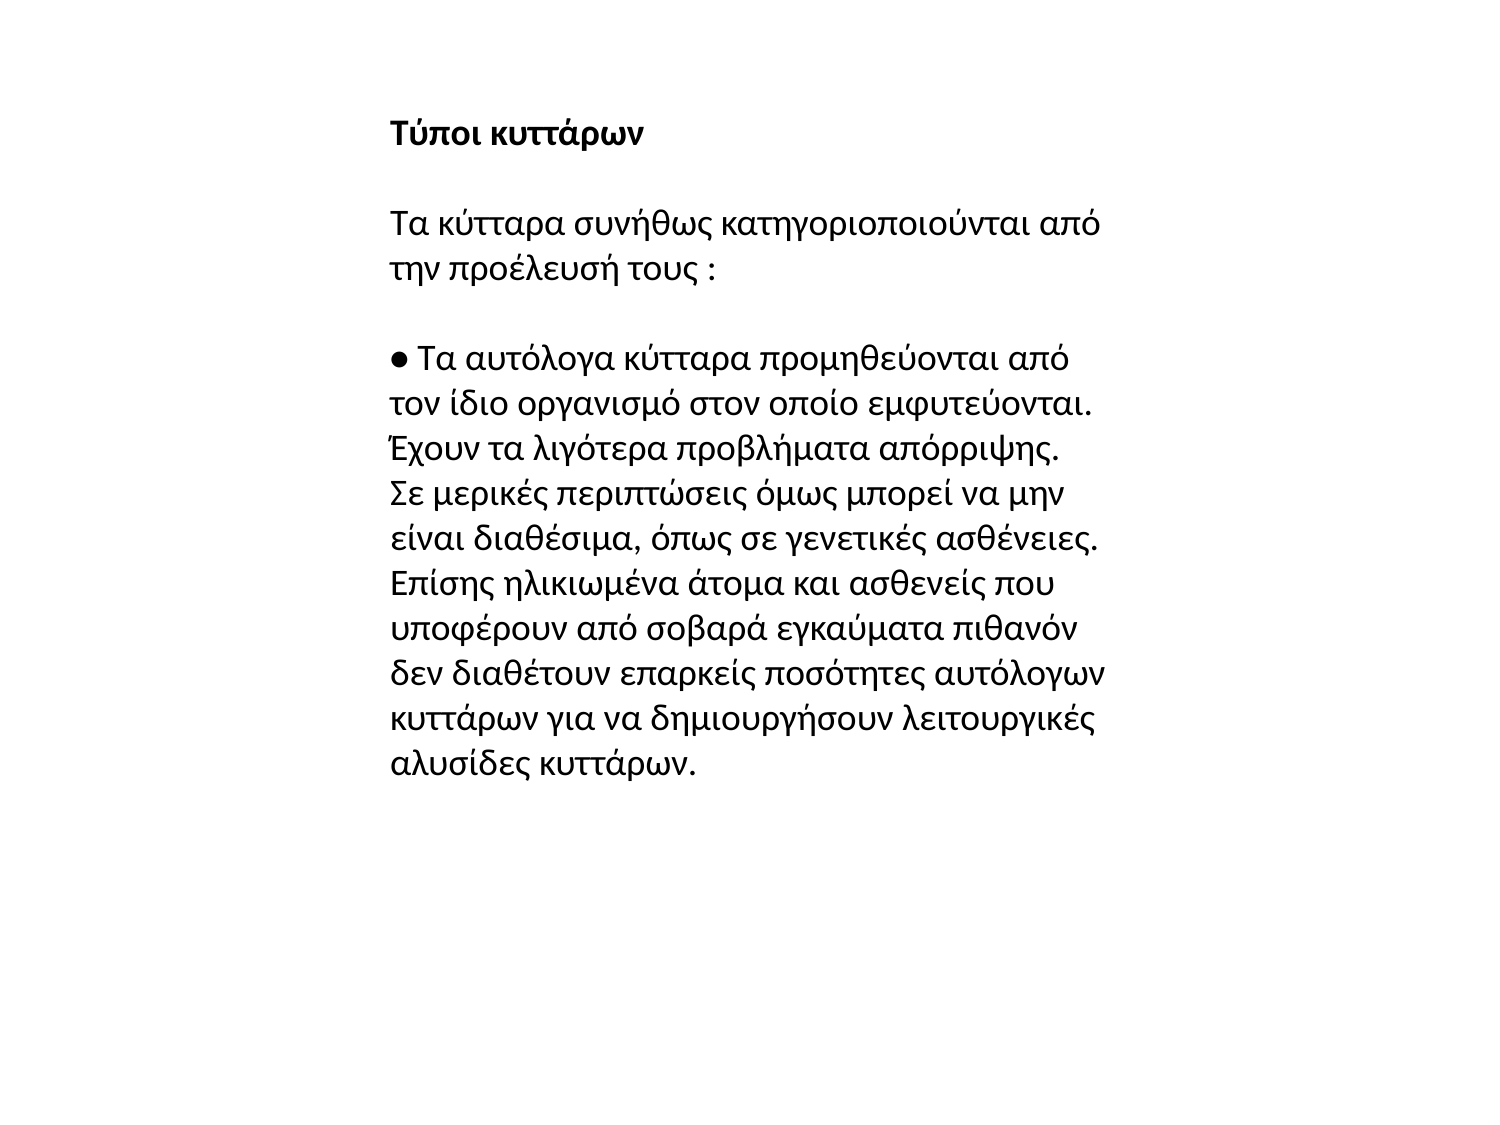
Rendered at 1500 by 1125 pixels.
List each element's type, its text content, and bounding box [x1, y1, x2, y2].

text_box Τύποι κυττάρων Τα κύτταρα συνήθως κατηγοριοποιούνται από την προέλευσή τους : • Τα αυτόλογα κύτταρα προμηθεύονται από τον ίδιο οργανισμό στον οποίο εμφυτεύονται. Έχουν τα λιγότερα προβλήματα απόρριψης. Σε μερικές περιπτώσεις όμως μπορεί να μην είναι διαθέσιμα, όπως σε γενετικές ασθένειες. Επίσης ηλικιωμένα άτομα και ασθενείς που υποφέρουν από σοβαρά εγκαύματα πιθανόν δεν διαθέτουν επαρκείς ποσότητες αυτόλογων κυττάρων για να δημιουργήσουν λειτουργικές αλυσίδες κυττάρων. [375, 100, 1125, 791]
